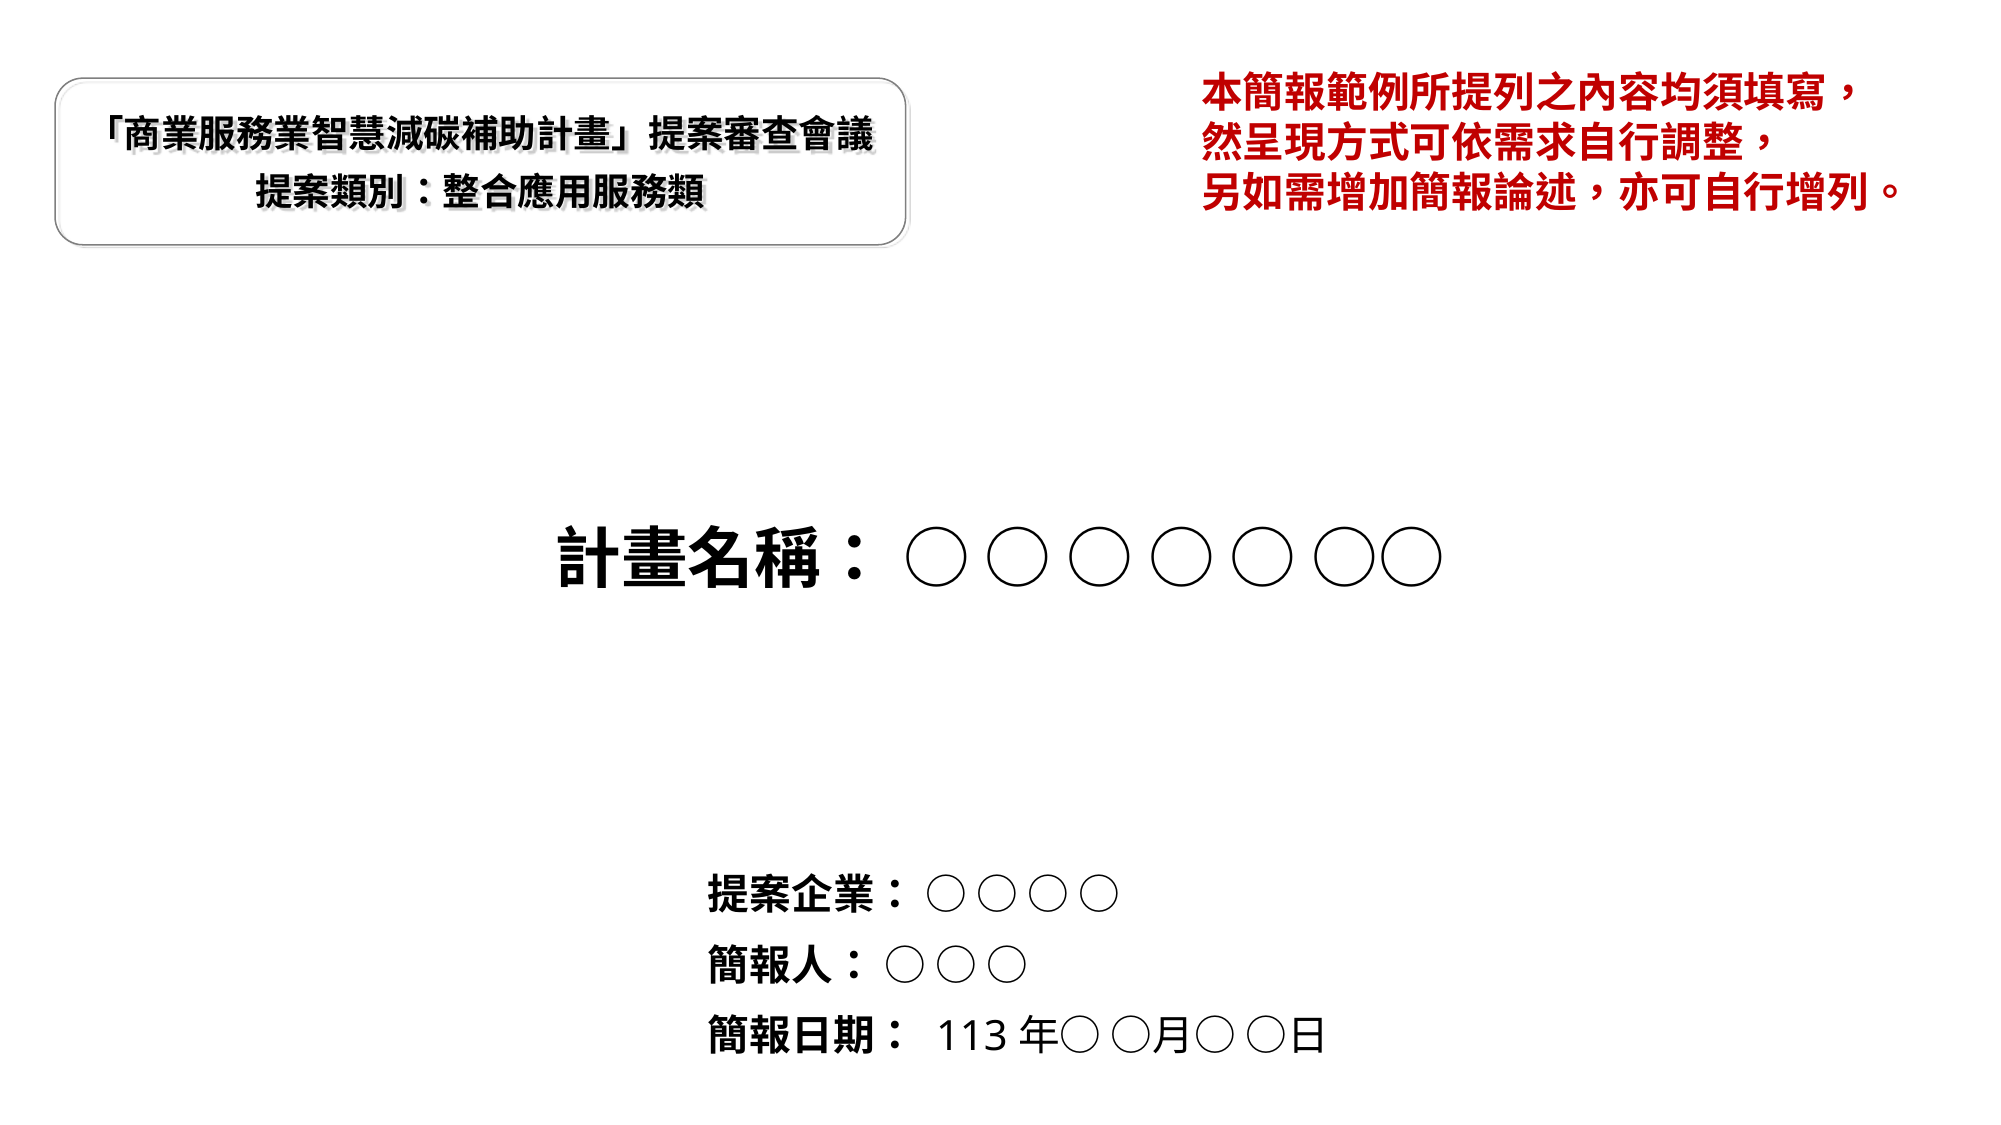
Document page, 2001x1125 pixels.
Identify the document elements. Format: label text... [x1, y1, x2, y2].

text_box 計畫名稱： ○ ○ ○ ○ ○ ○○ [391, 361, 1609, 710]
text_box 「商業服務業智慧減碳補助計畫」提案審查會議 提案類別：整合應用服務類 [55, 78, 906, 245]
text_box 提案企業： ○ ○ ○ ○ 簡報人： ○ ○ ○ 簡報日期： 113年○ ○月○ ○日 [692, 789, 1355, 1095]
text_box 本簡報範例所提列之內容均須填寫， 然呈現方式可依需求自行調整， 另如需增加簡報論述，亦可自行增列。 [1186, 58, 1945, 223]
